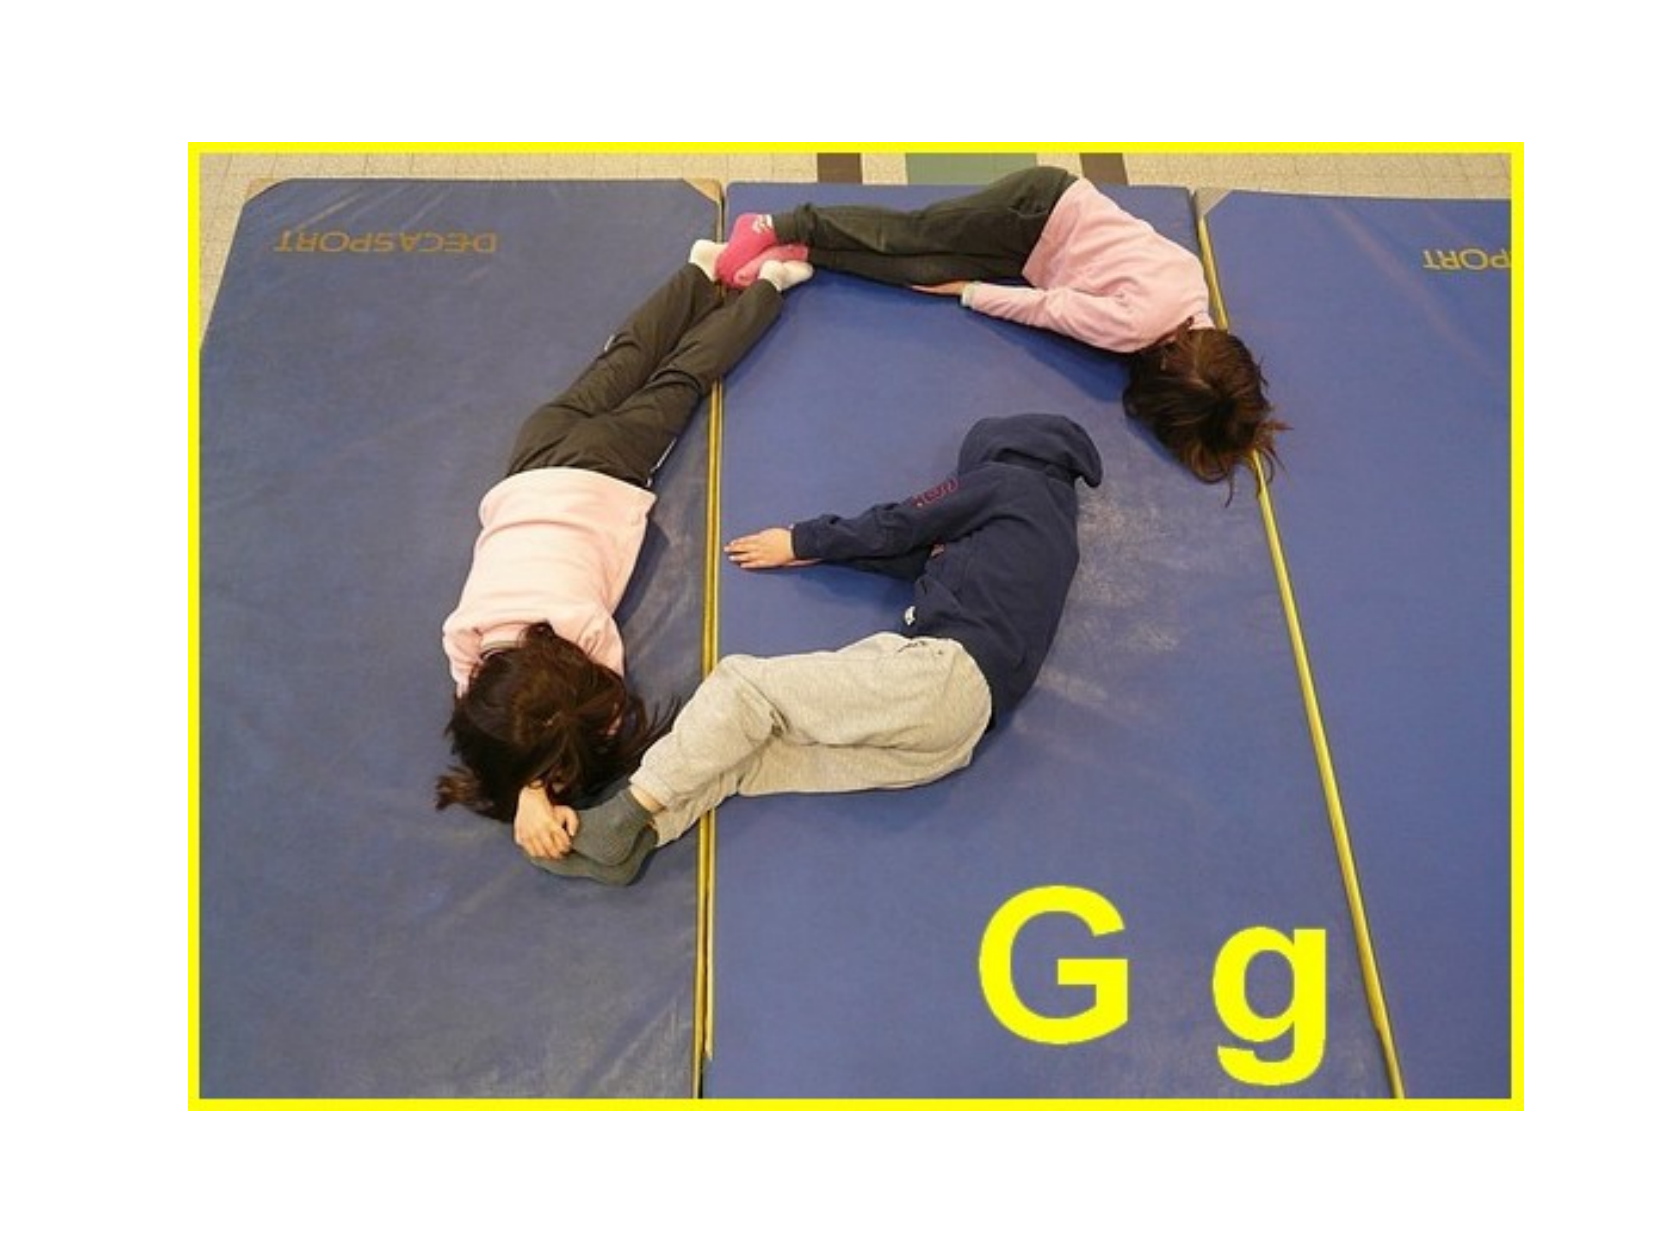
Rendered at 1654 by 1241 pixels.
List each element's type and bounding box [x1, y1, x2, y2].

picture [188, 142, 1524, 1111]
